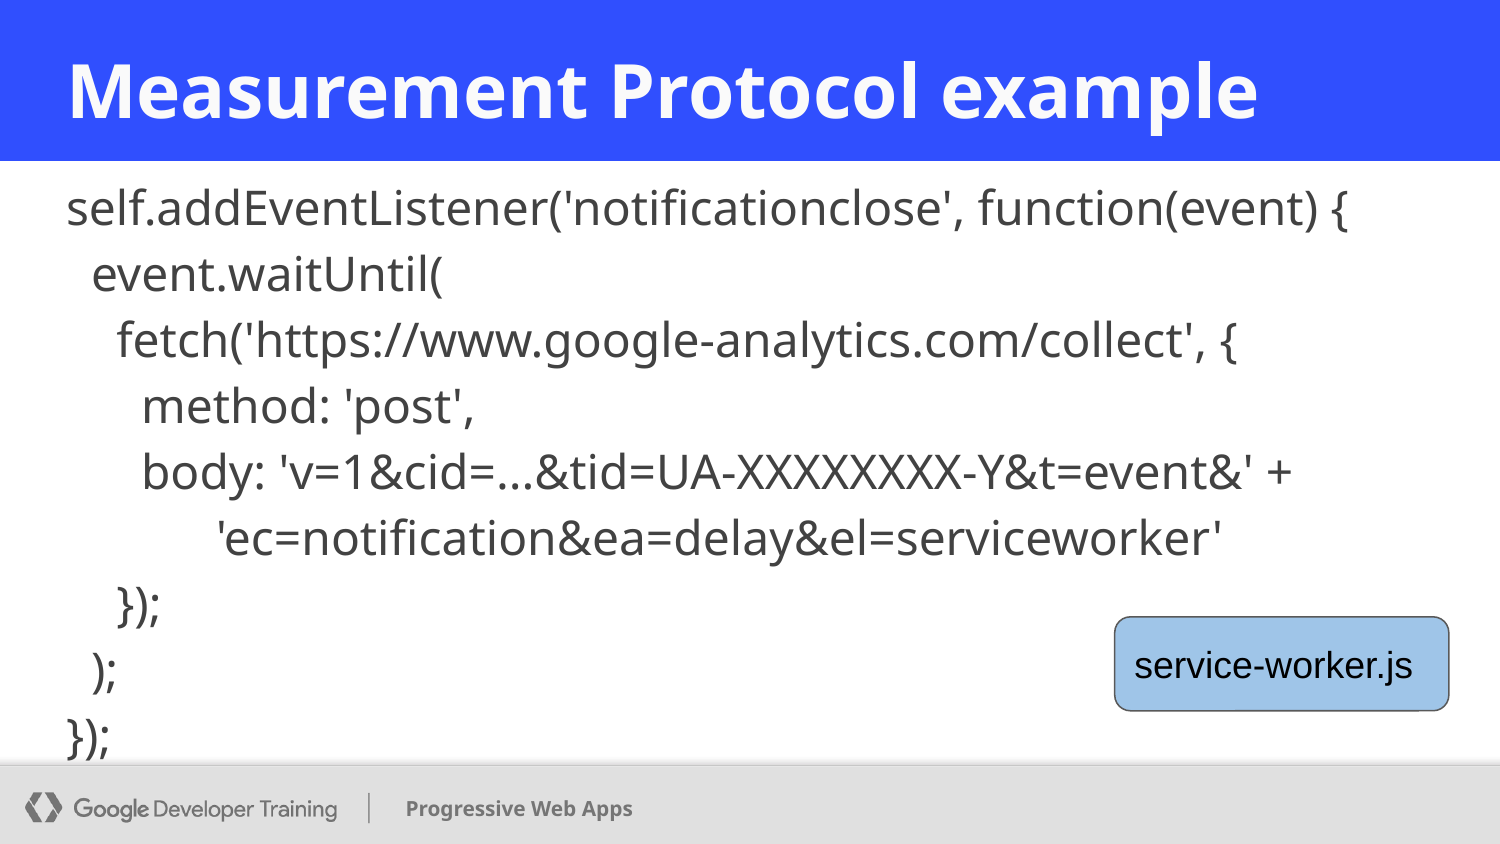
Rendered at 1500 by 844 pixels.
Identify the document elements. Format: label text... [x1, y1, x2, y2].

title Measurement Protocol example [51, 28, 1449, 122]
list self.addEventListener('notificationclose', function(event) { event.waitUntil( fetch('https://www.google-analytics.com/collect', { method: 'post', body: 'v=1&cid=...&tid=UA-XXXXXXXX-Y&t=event&' + 'ec=notification&ea=delay&el=serviceworker' }); ); }); [51, 154, 1449, 715]
picture [0, 161, 1500, 844]
text_box service-worker.js [1114, 616, 1449, 711]
